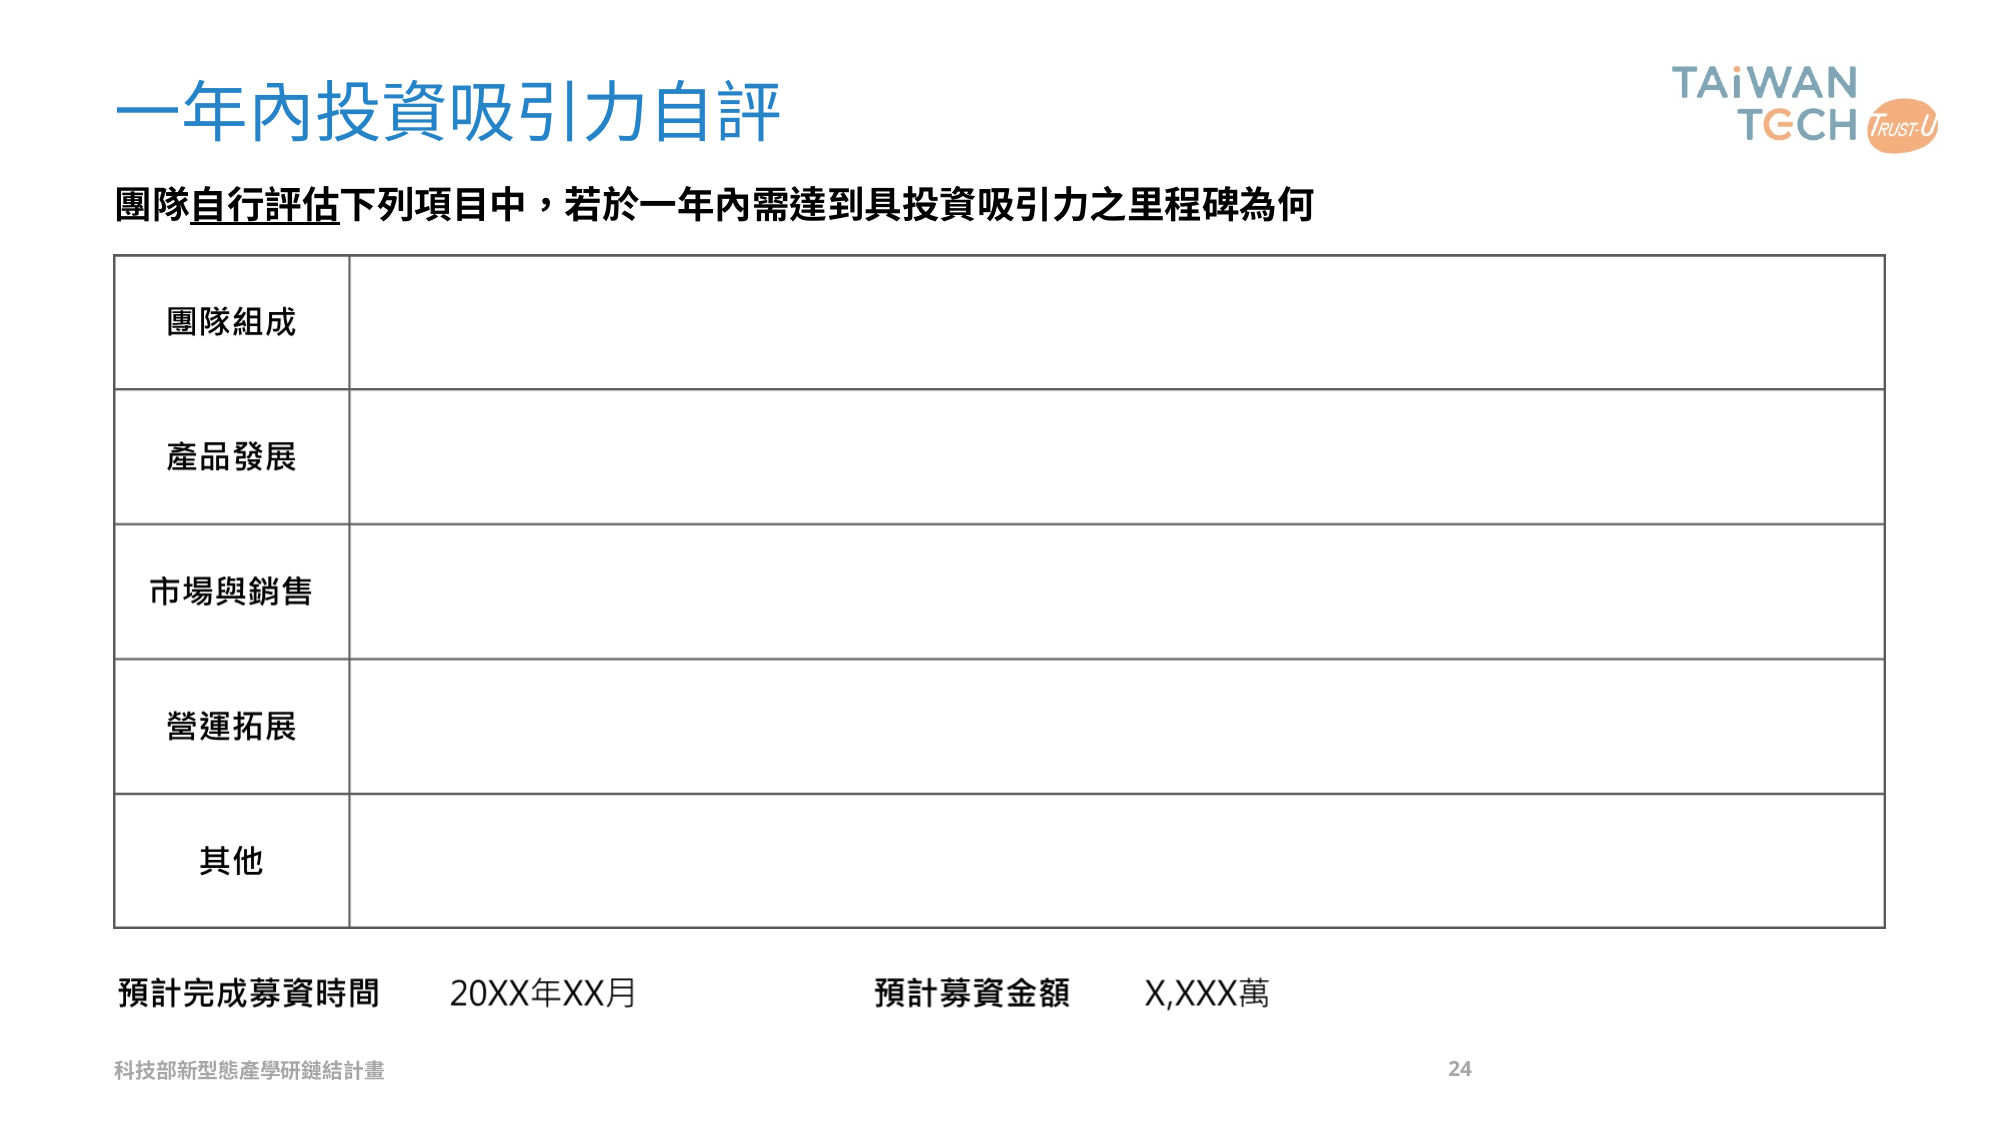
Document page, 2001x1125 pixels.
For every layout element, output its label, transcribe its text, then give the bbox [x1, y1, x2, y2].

text_box [1433, 1040, 1900, 1101]
text_box 科技部新型態產學研鏈結計畫 [99, 1040, 567, 1101]
picture [101, 952, 1886, 1036]
picture [113, 256, 1886, 929]
list 團隊自行評估下列項目中，若於一年內需達到具投資吸引力之里程碑為何 [99, 174, 1903, 256]
title 一年內投資吸引力自評 [99, 45, 1900, 174]
